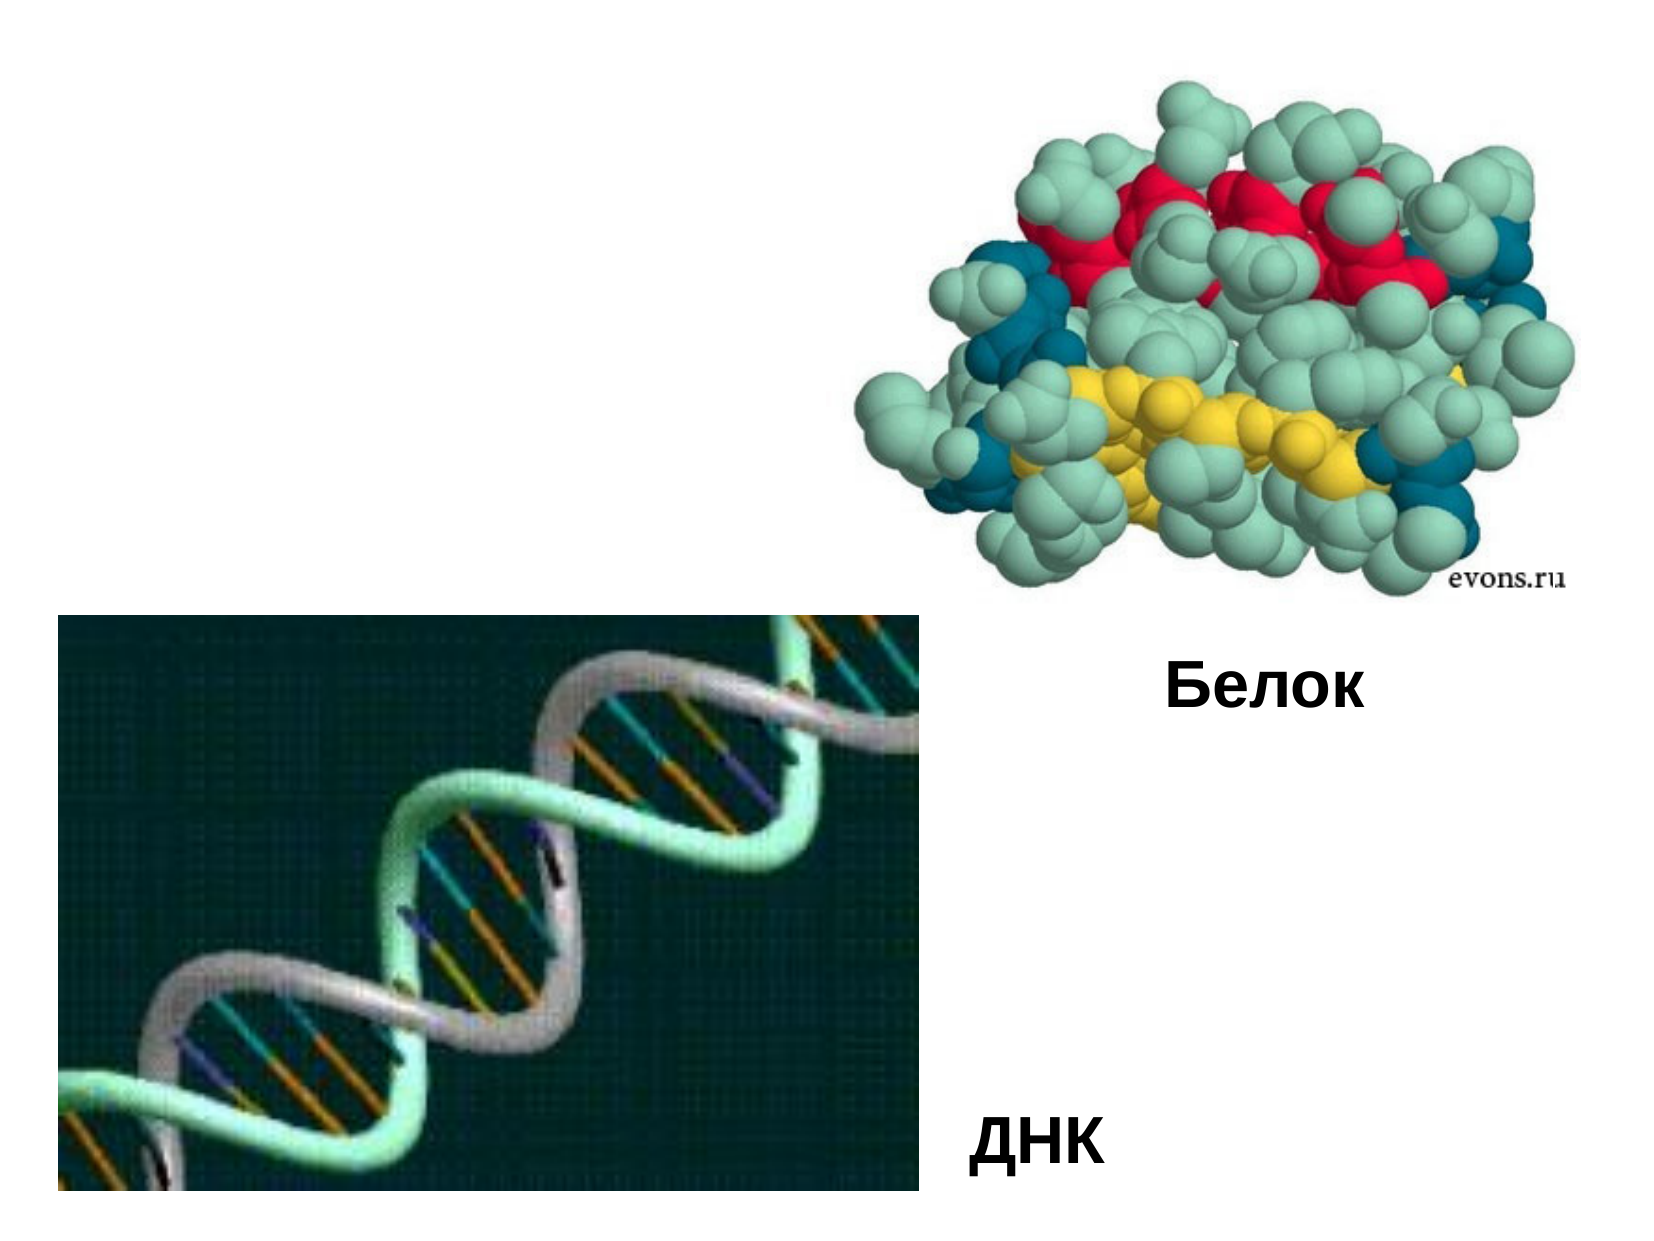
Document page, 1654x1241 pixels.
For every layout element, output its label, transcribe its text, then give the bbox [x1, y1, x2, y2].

picture [826, 60, 1581, 605]
picture [1555, 569, 1581, 605]
picture [58, 615, 919, 1191]
text_box ДНК [930, 1088, 1257, 1185]
text_box Белок [1126, 632, 1406, 729]
